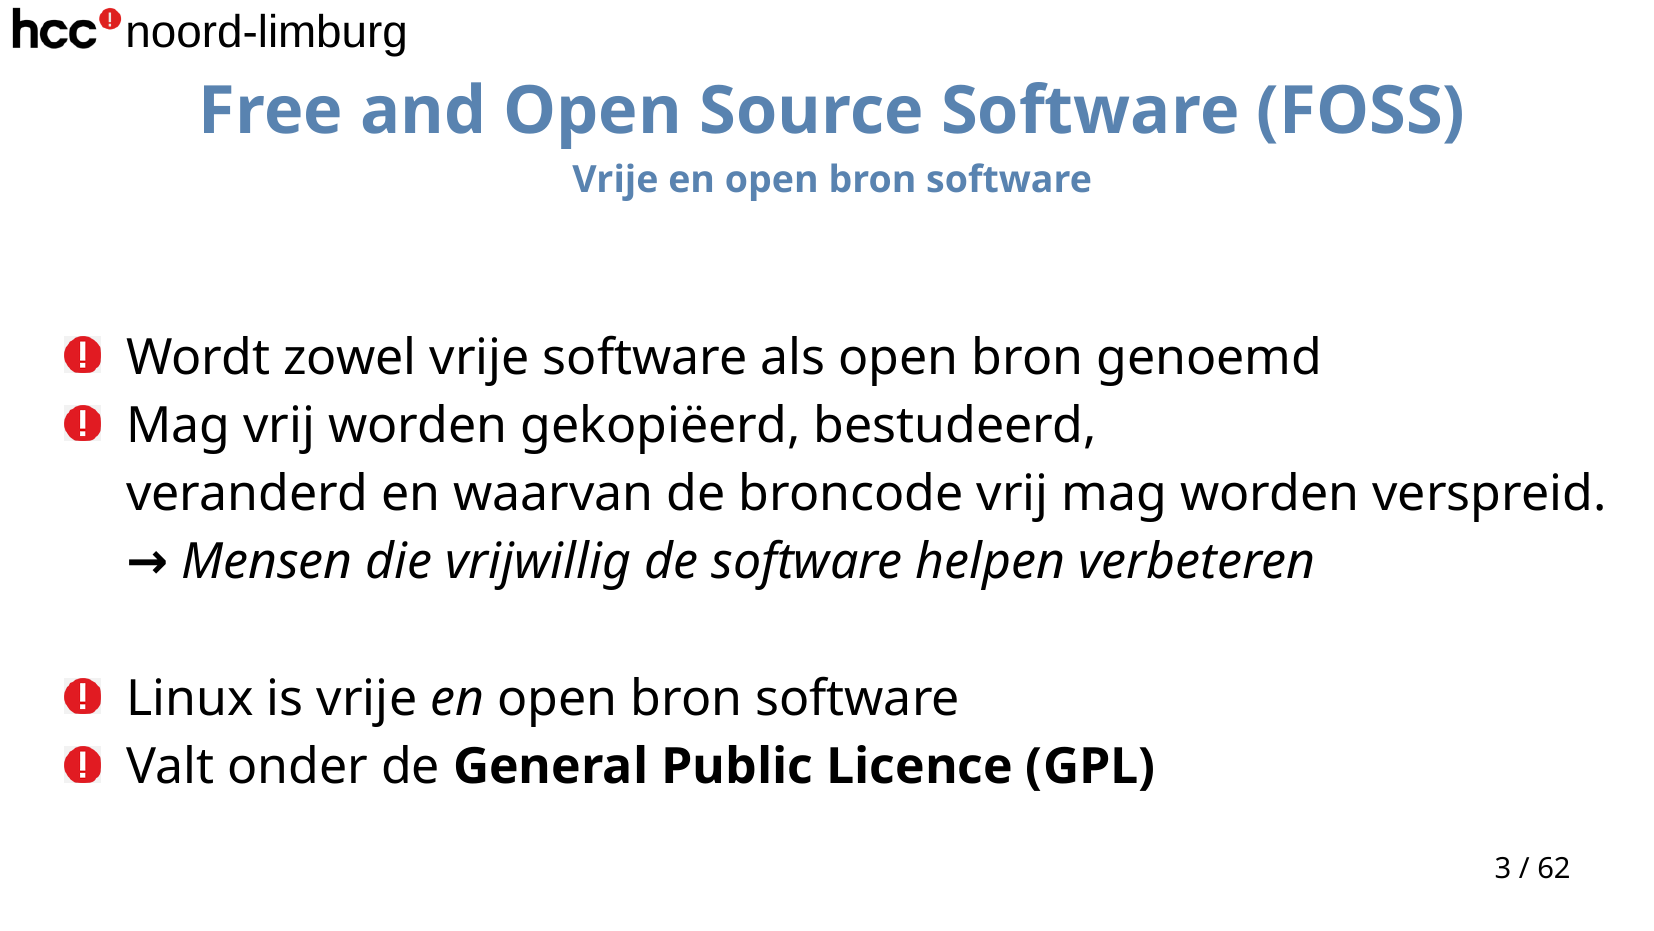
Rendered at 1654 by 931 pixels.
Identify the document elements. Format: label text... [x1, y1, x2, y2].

title Free and Open Source Software (FOSS) Vrije en open bron software [129, 59, 1536, 207]
subtitle Wordt zowel vrije software als open bron genoemd Mag vrij worden gekopiëerd, bestudeerd, veranderd en waarvan de broncode vrij mag worden verspreid. → Mensen die vrijwillig de software helpen verbeteren Linux is vrije en open bron software Valt onder de General Public Licence (GPL) [64, 271, 1654, 848]
picture [11, 6, 122, 50]
